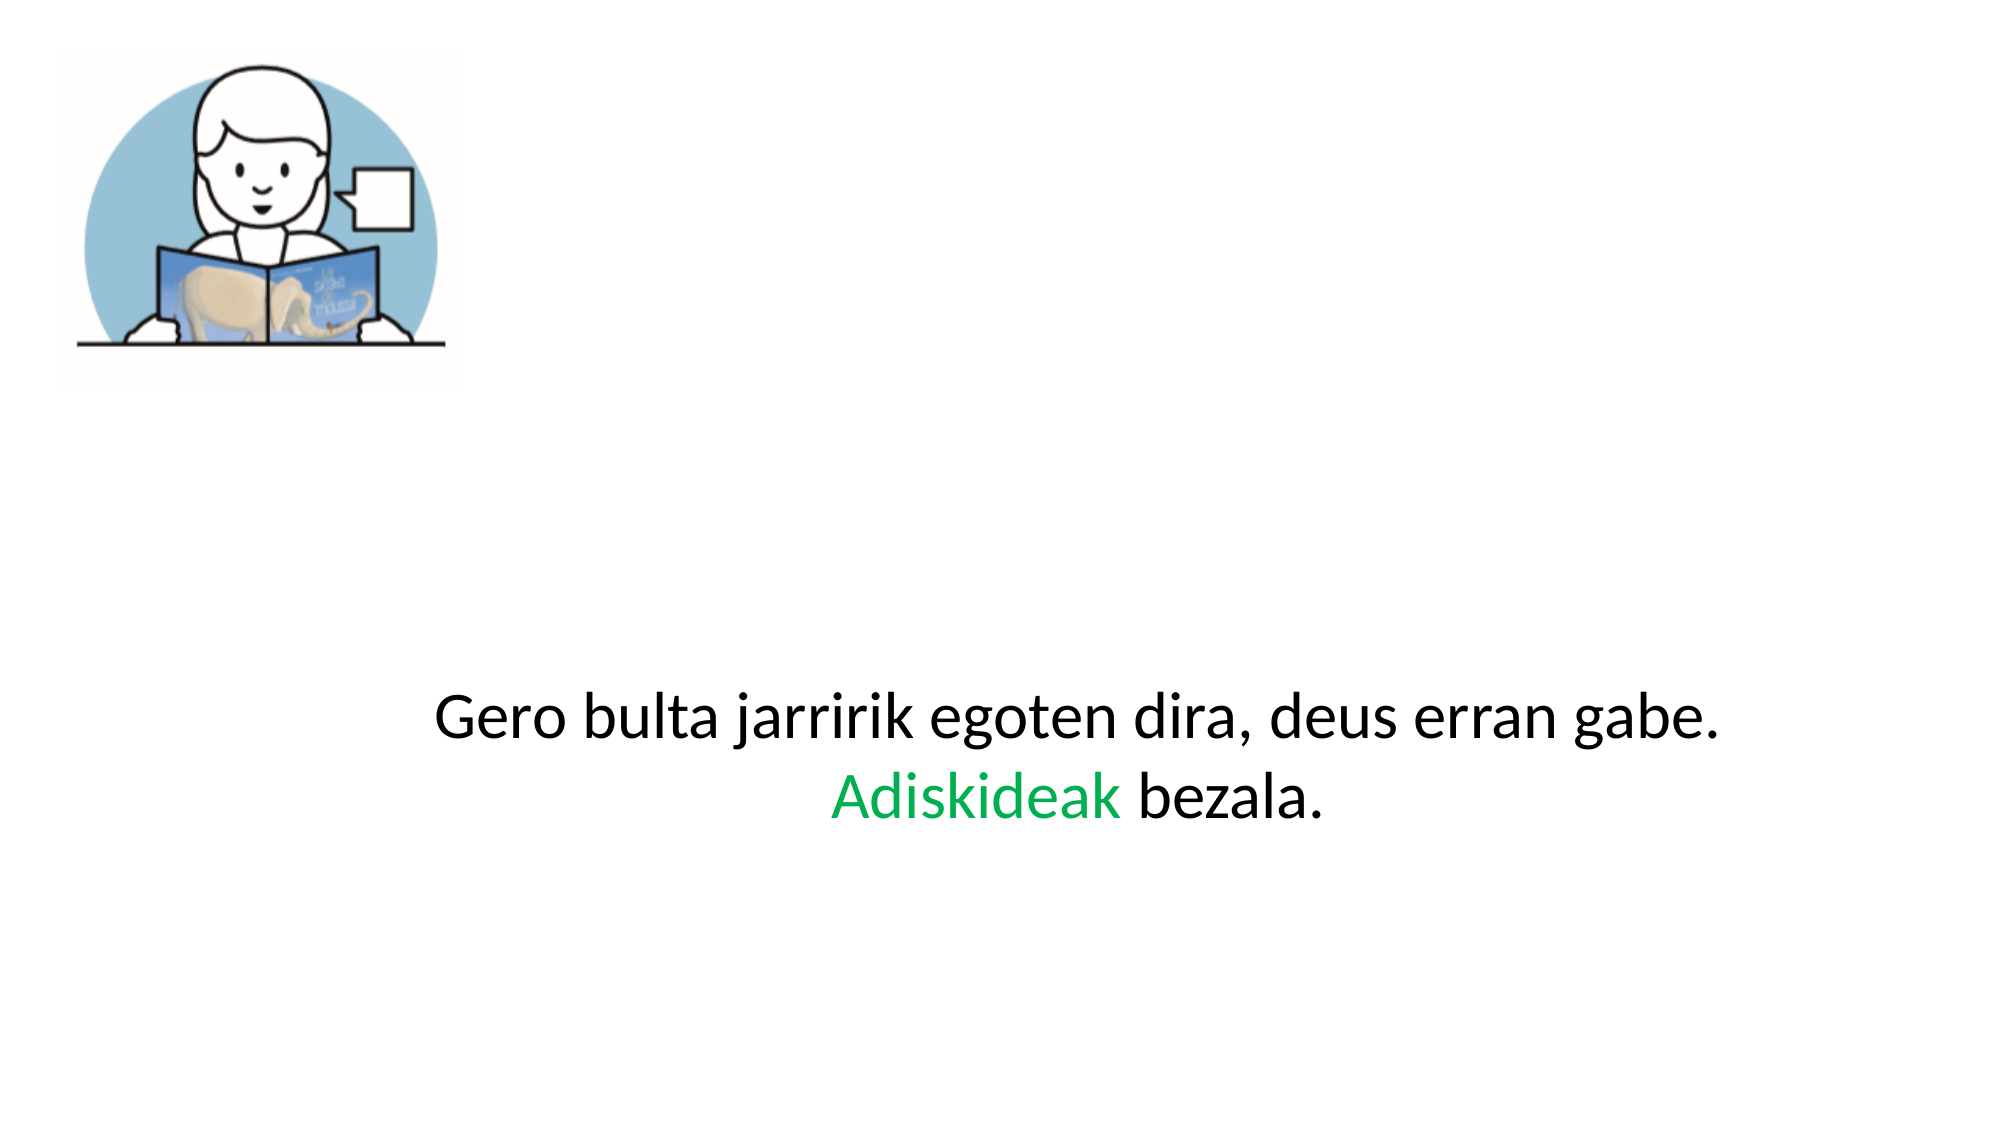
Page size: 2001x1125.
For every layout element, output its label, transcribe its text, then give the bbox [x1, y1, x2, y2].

picture [46, 51, 466, 394]
text_box Gero bulta jarririk egoten dira, deus erran gabe. Adiskideak bezala. [375, 664, 1782, 840]
